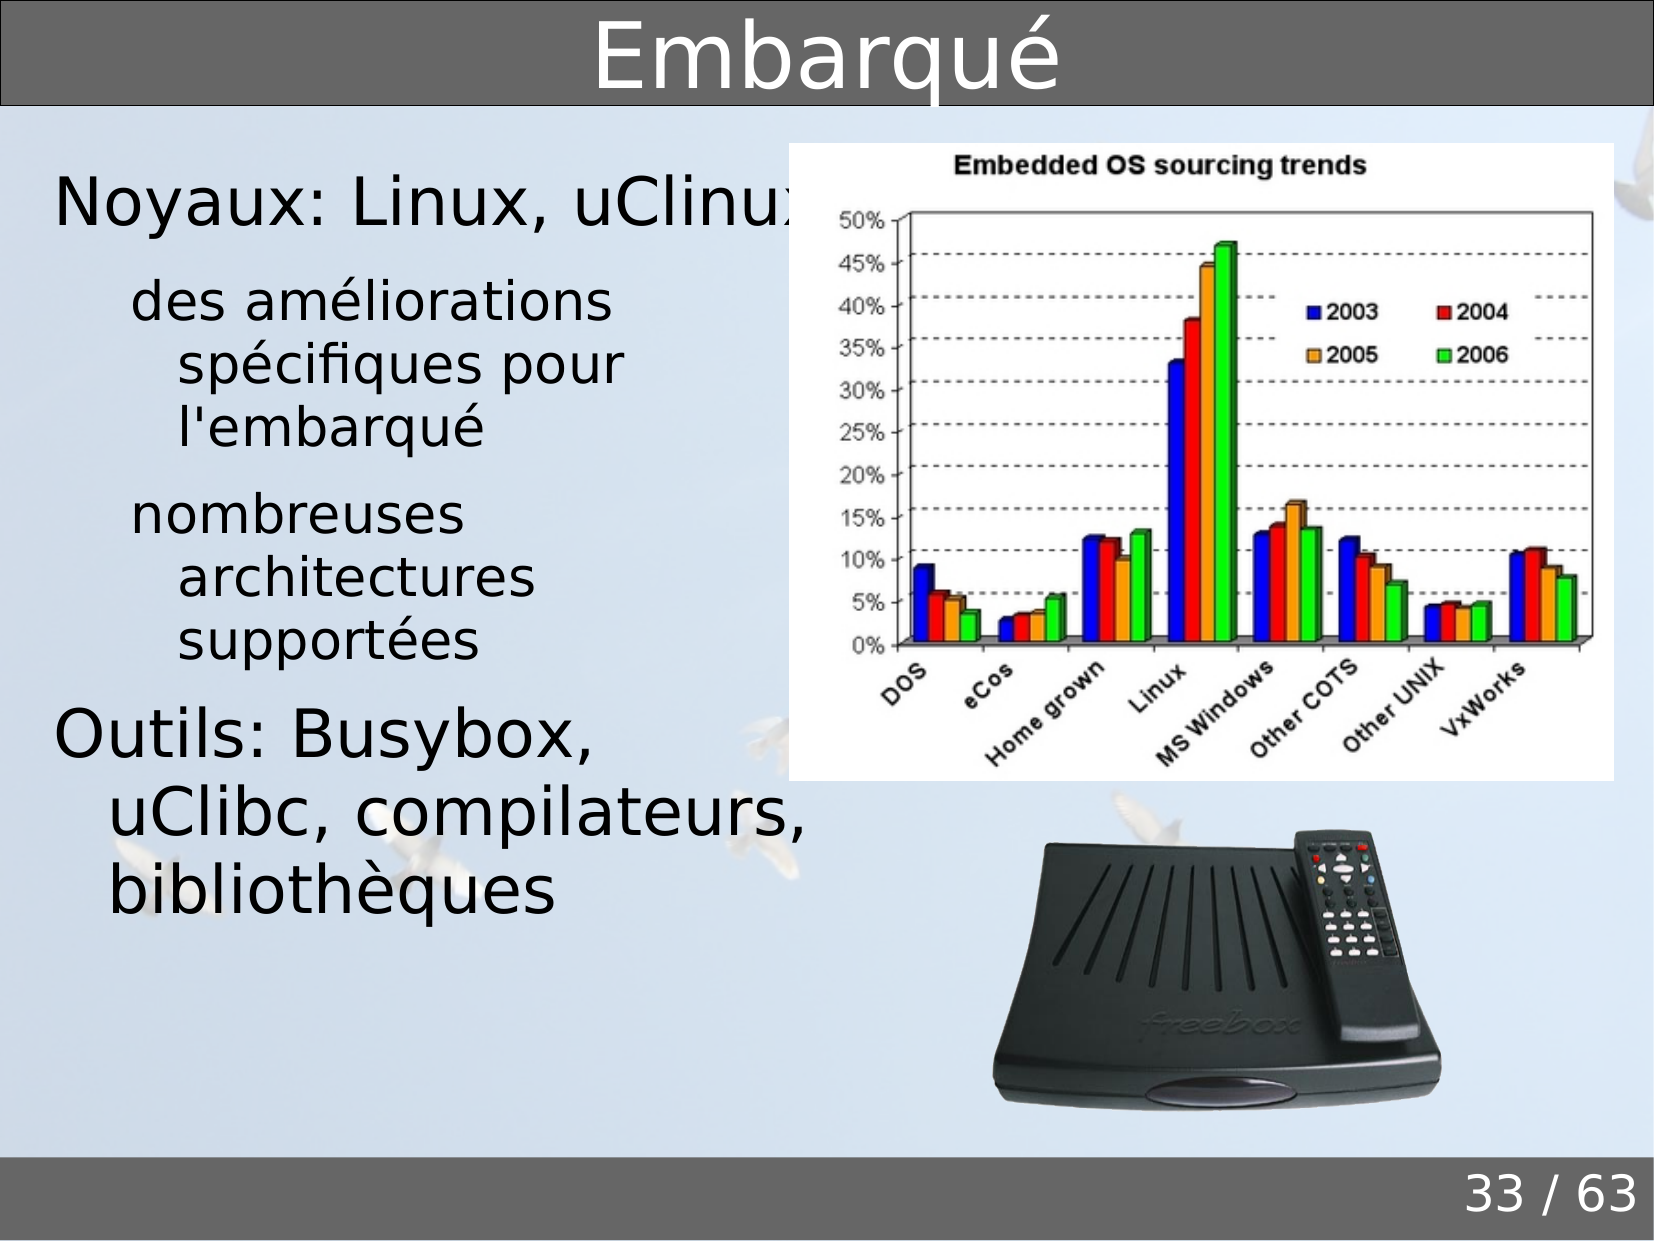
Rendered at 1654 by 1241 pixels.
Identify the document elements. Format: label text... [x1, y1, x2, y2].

picture [789, 143, 1614, 781]
title Embarqué [0, 2, 1654, 110]
list Noyaux: Linux, uClinux des améliorations spécifiques pour l'embarqué nombreuses architectures supportées Outils: Busybox, uClibc, compilateurs, bibliothèques [36, 163, 841, 1007]
picture [992, 829, 1442, 1112]
